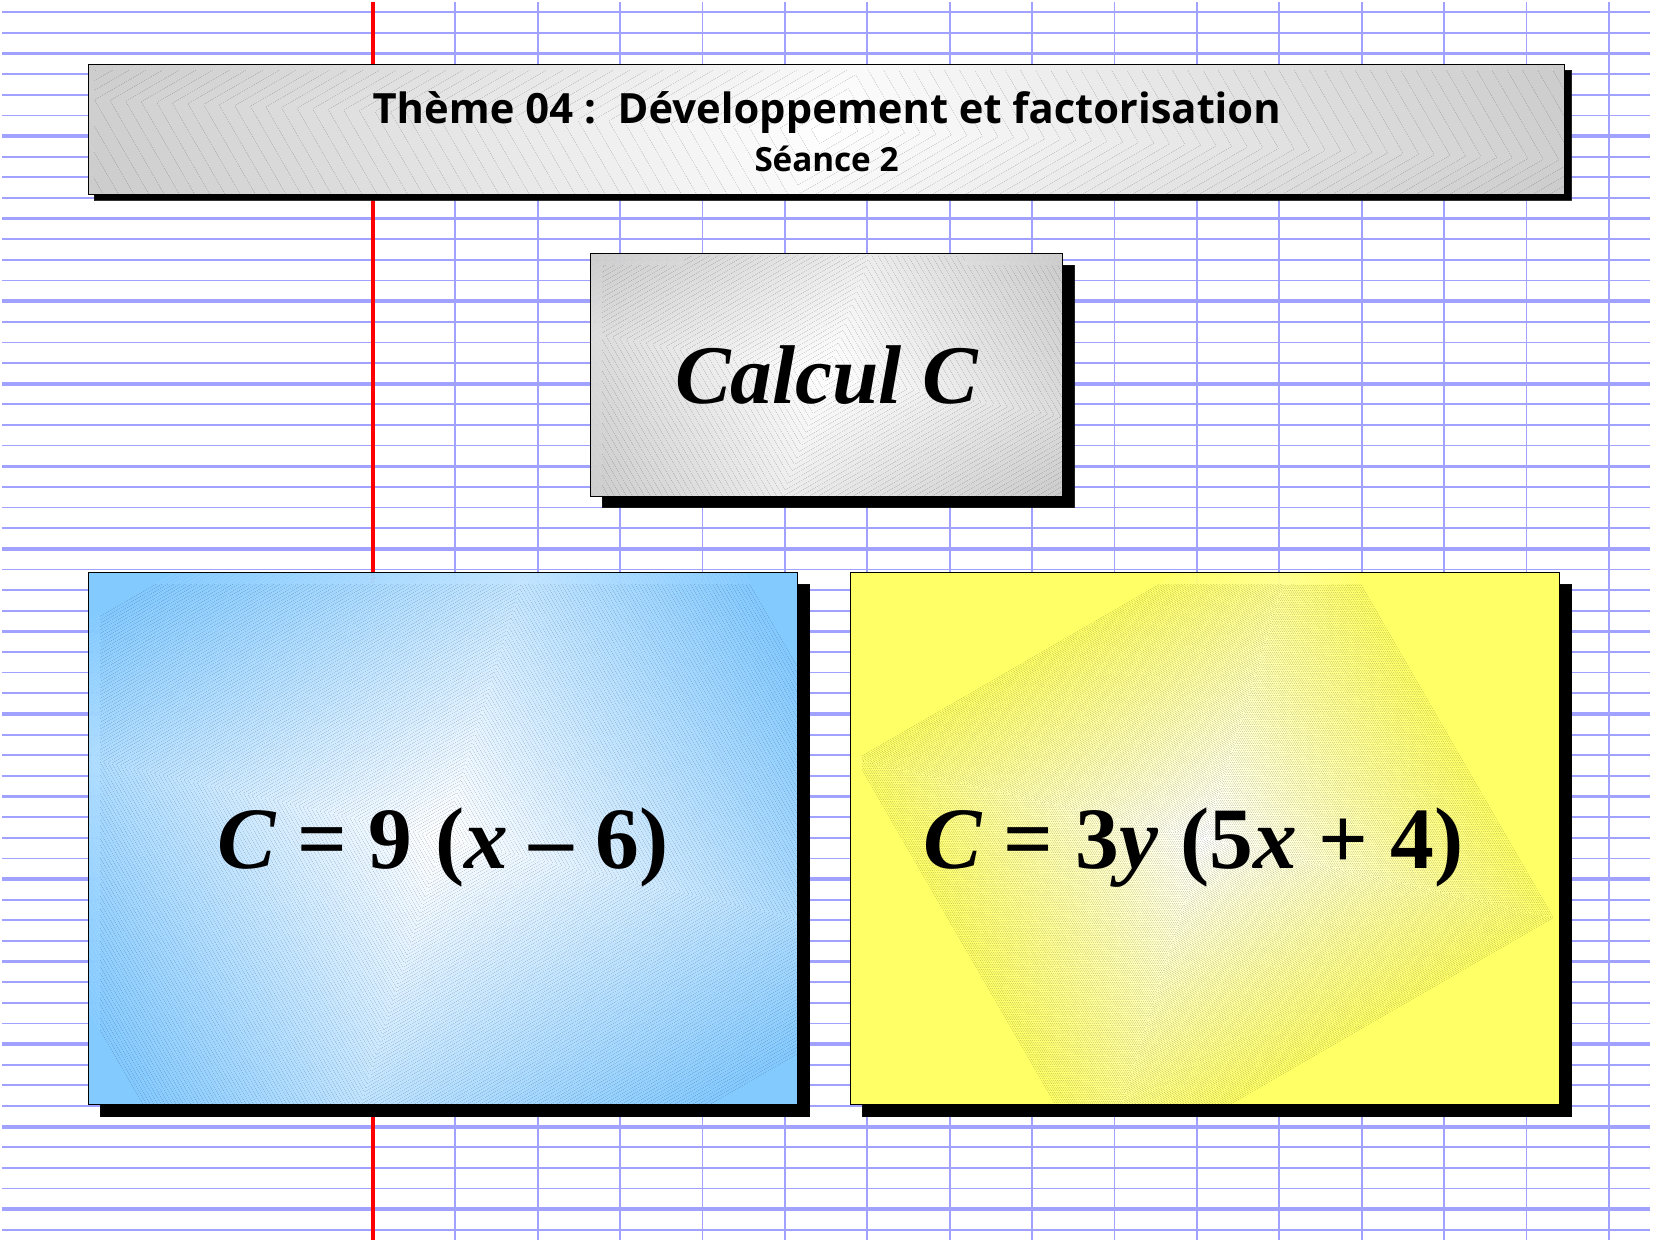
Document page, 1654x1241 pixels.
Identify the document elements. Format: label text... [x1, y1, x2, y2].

text_box Calcul C [590, 253, 1063, 497]
text_box Thème 04 : Développement et factorisation Séance 2 [88, 64, 1565, 195]
picture [0, 0, 1654, 1241]
text_box C = 9 (x – 6) [88, 572, 798, 1105]
text_box C = 3y (5x + 4) [850, 572, 1560, 1105]
